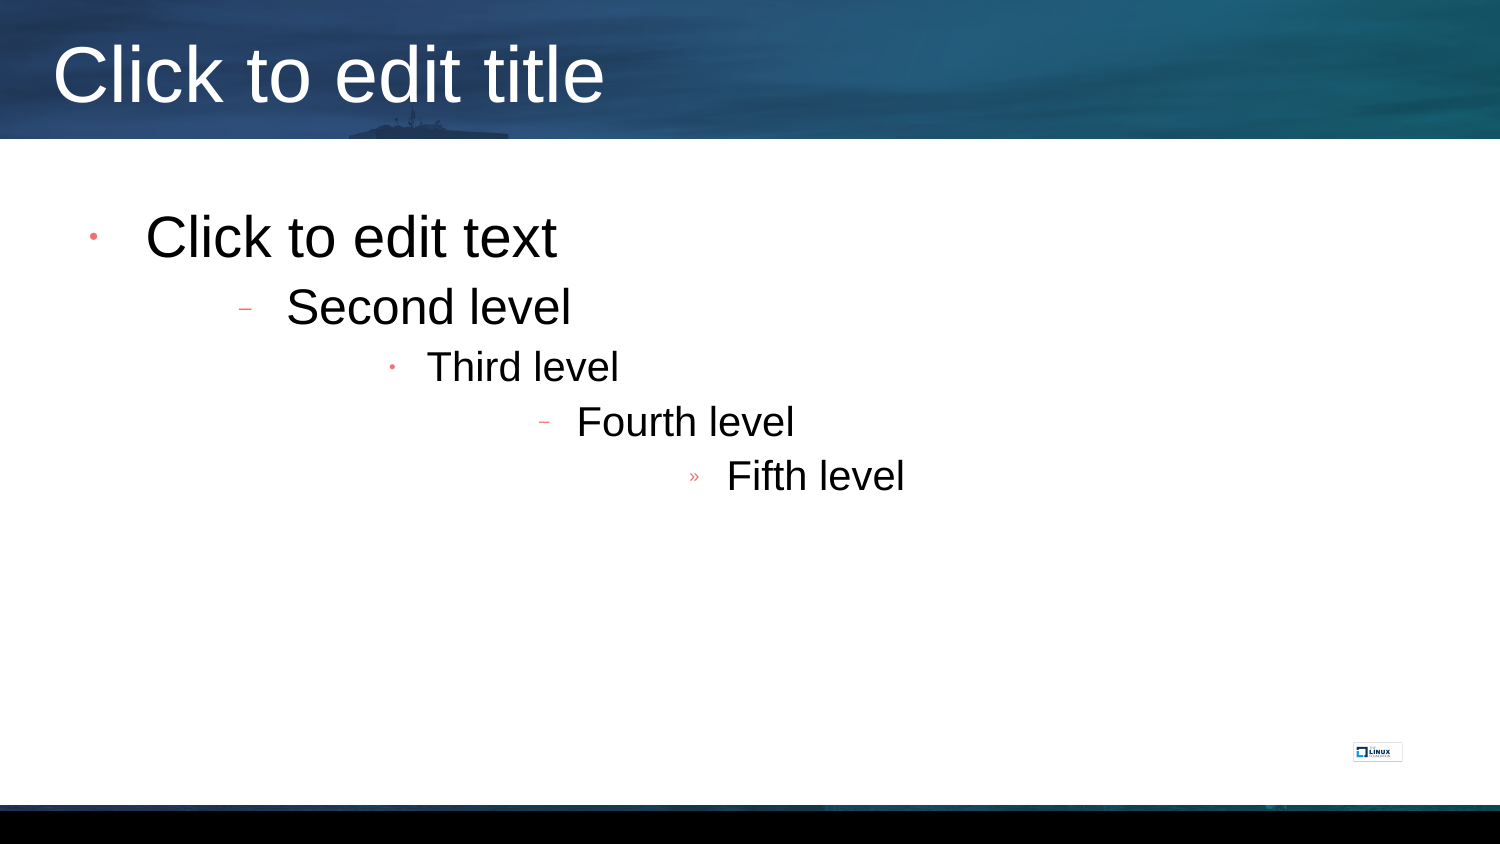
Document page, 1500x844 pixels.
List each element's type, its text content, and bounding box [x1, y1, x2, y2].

title Click to edit title [37, 9, 1414, 141]
list Click to edit text Second level Third level Fourth level Fifth level [74, 196, 1269, 754]
